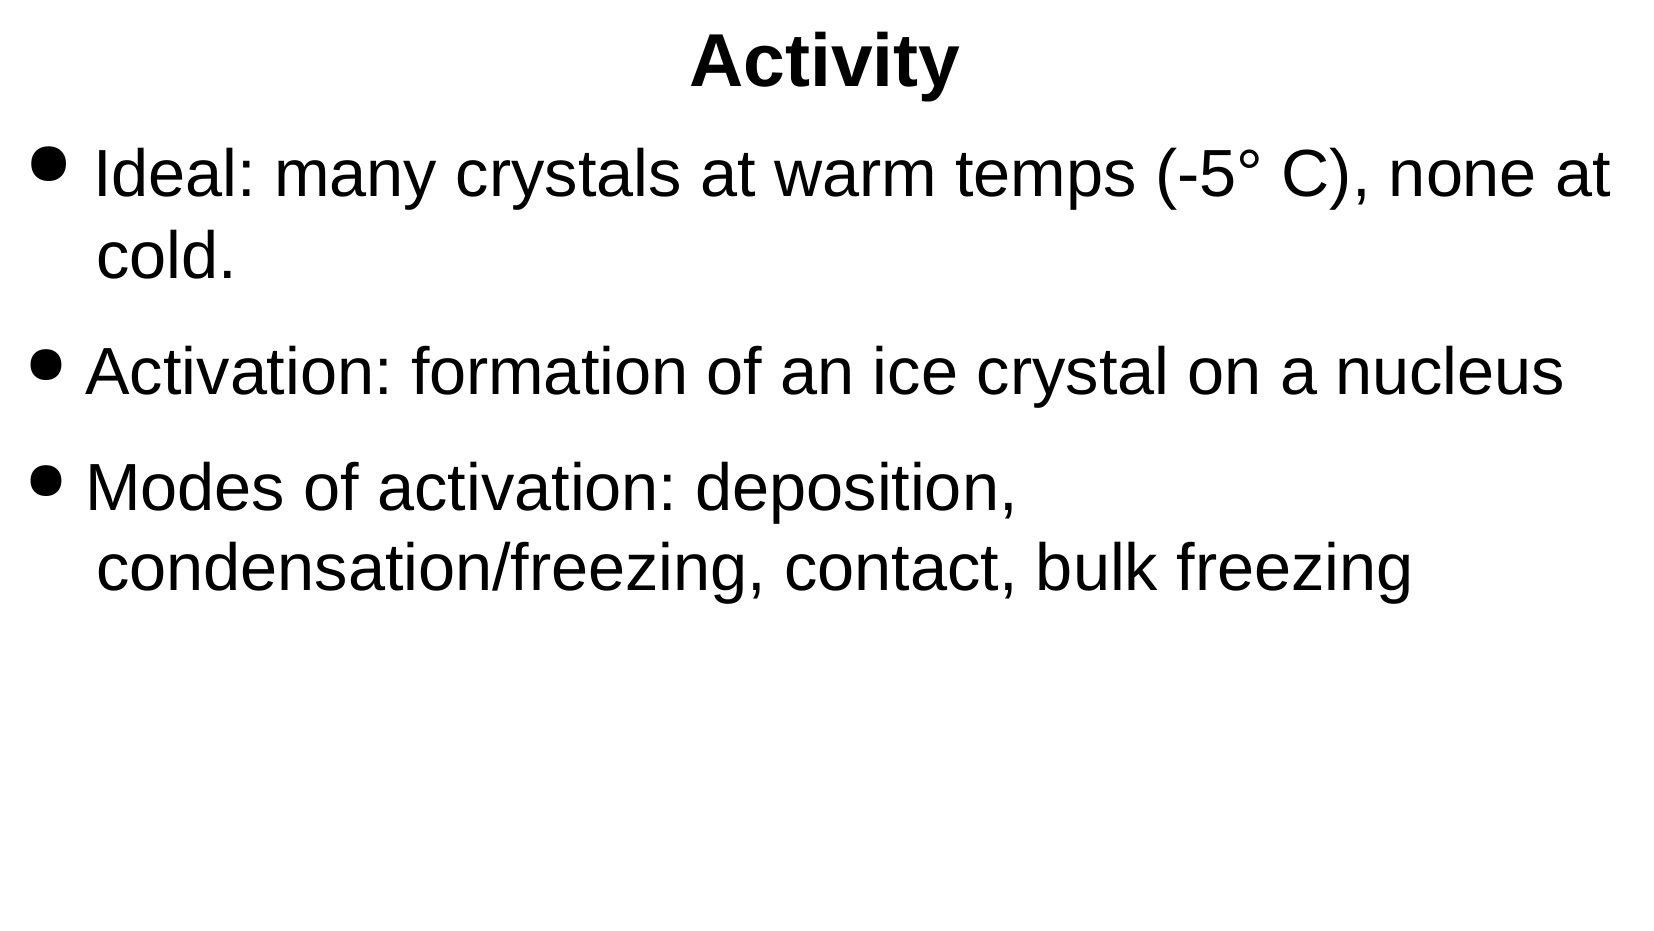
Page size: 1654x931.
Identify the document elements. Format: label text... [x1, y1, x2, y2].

title Activity [0, 5, 1654, 107]
text_box Ideal: many crystals at warm temps (-5° C), none at cold. Activation: formation of an ice crystal on a nucleus Modes of activation: deposition, condensation/freezing, contact, bulk freezing [10, 114, 1645, 612]
